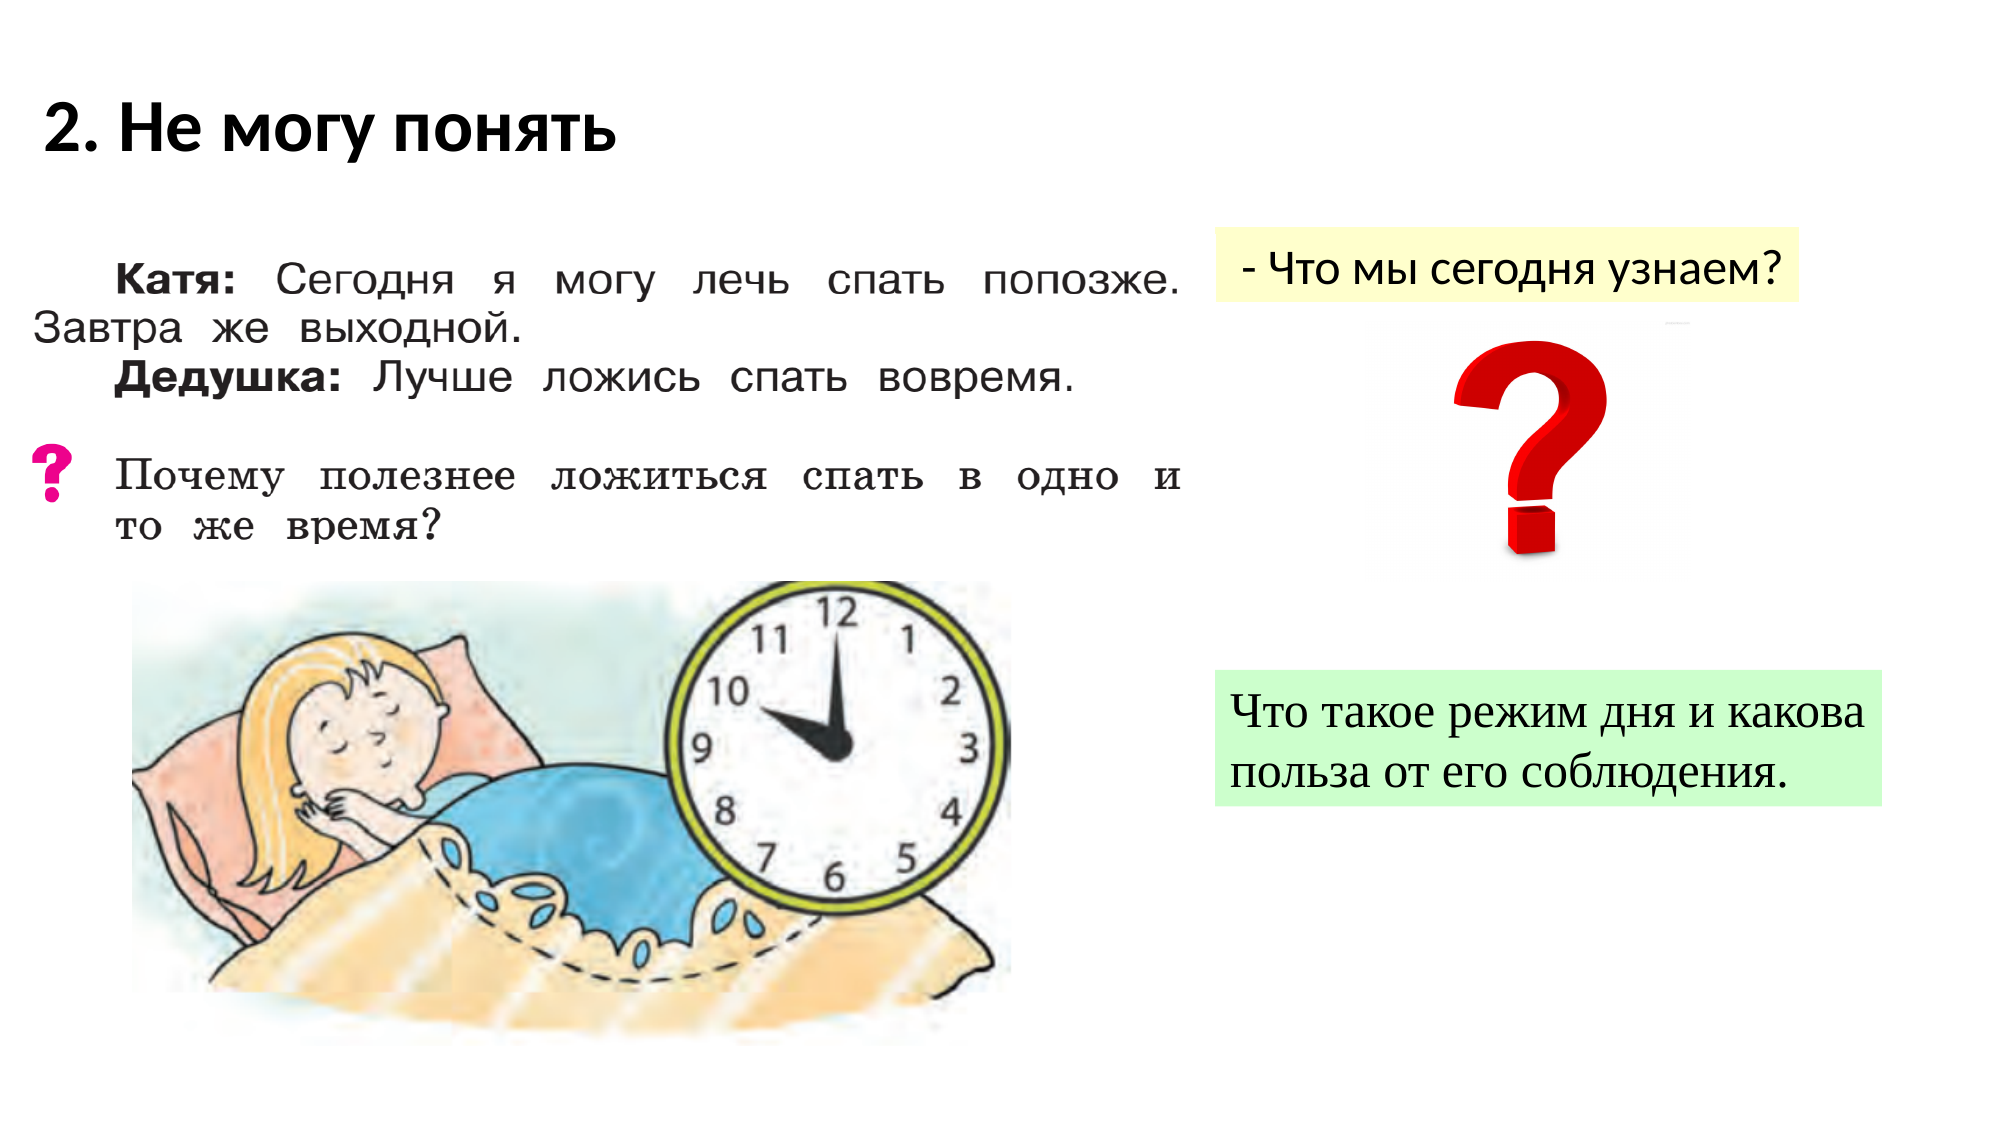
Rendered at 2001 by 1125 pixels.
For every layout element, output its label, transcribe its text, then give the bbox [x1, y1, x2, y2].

picture [7, 234, 1216, 544]
text_box - Что мы сегодня узнаем? [1215, 227, 1799, 302]
title 2. Не могу понять [28, 46, 1161, 208]
text_box Что такое режим дня и какова польза от его соблюдения. [1215, 669, 1882, 807]
picture [132, 581, 1041, 1046]
picture [1365, 321, 1691, 582]
